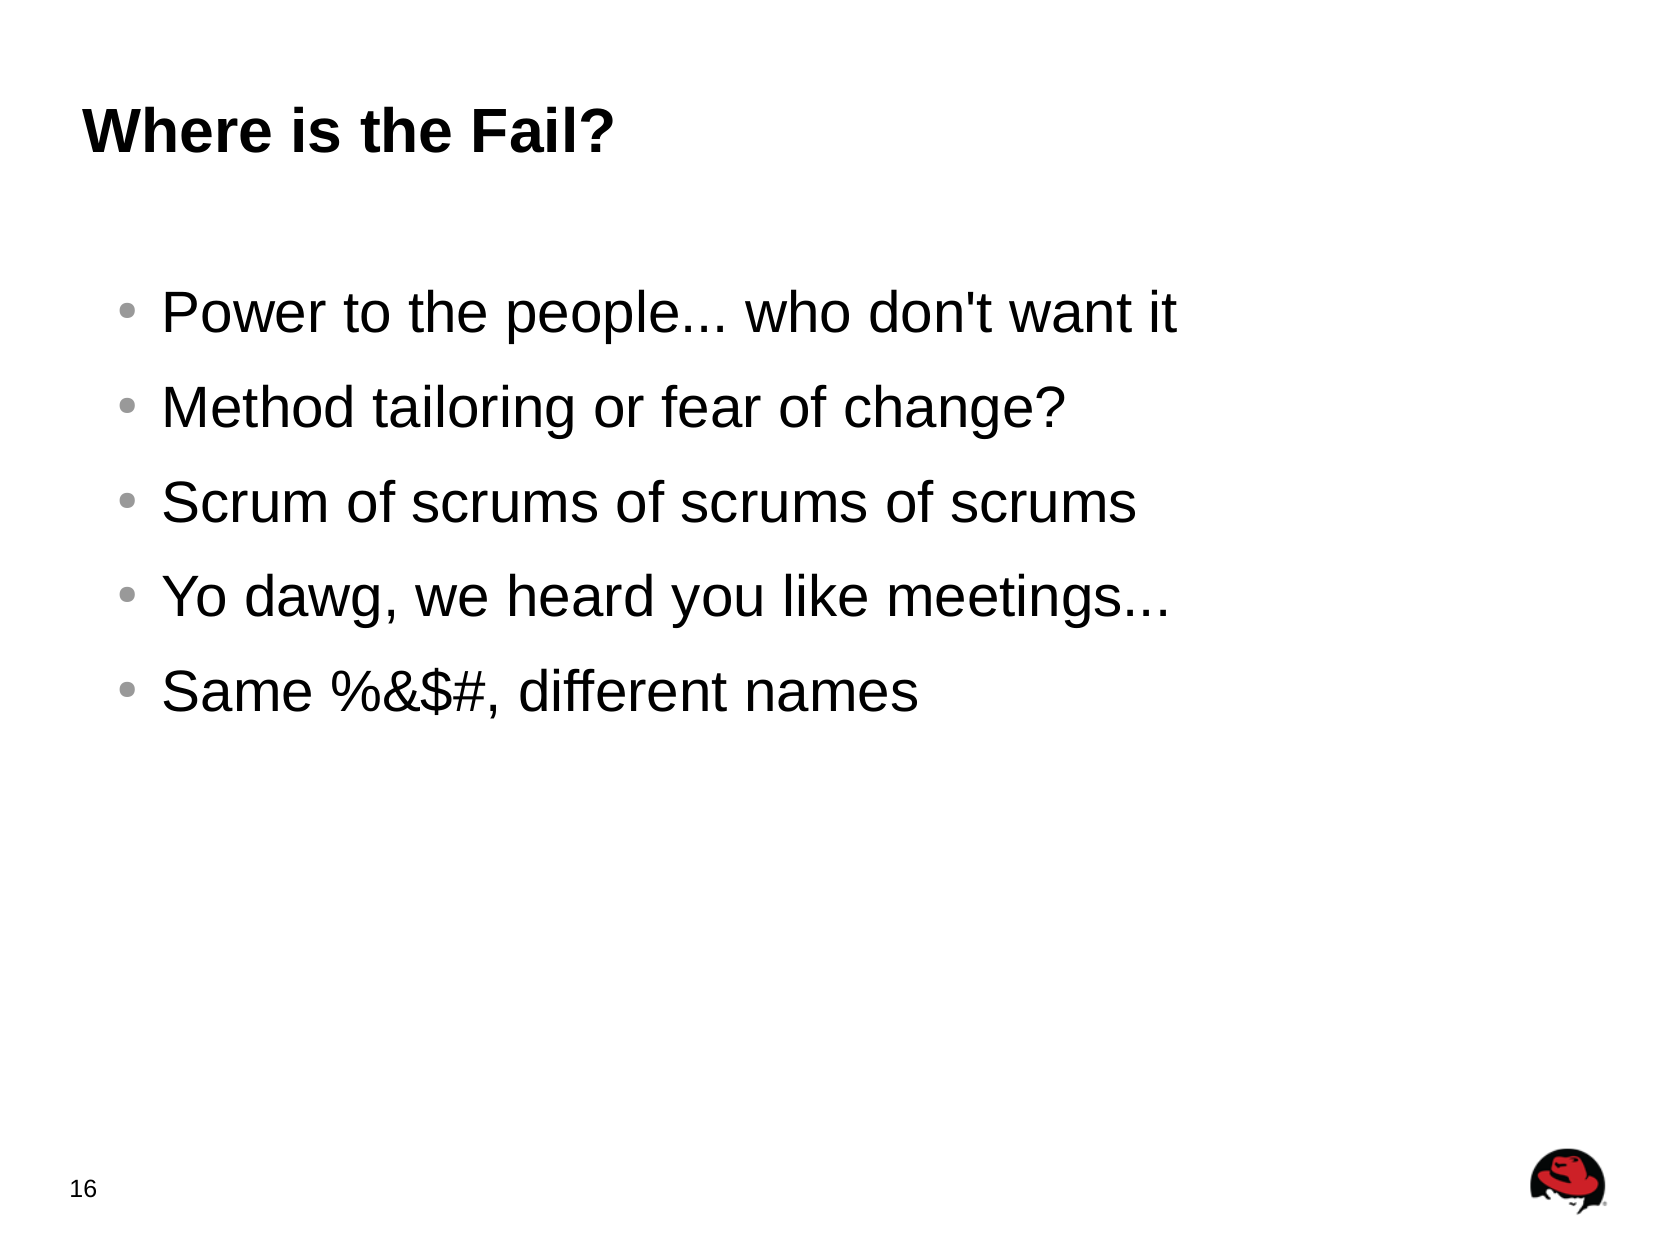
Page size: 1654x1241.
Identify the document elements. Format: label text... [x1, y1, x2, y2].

list Power to the people... who don't want it Method tailoring or fear of change? Scrum of scrums of scrums of scrums Yo dawg, we heard you like meetings... Same %&$#, different names [86, 280, 1576, 1074]
picture [1529, 1146, 1613, 1224]
title Where is the Fail? [82, 37, 1571, 226]
